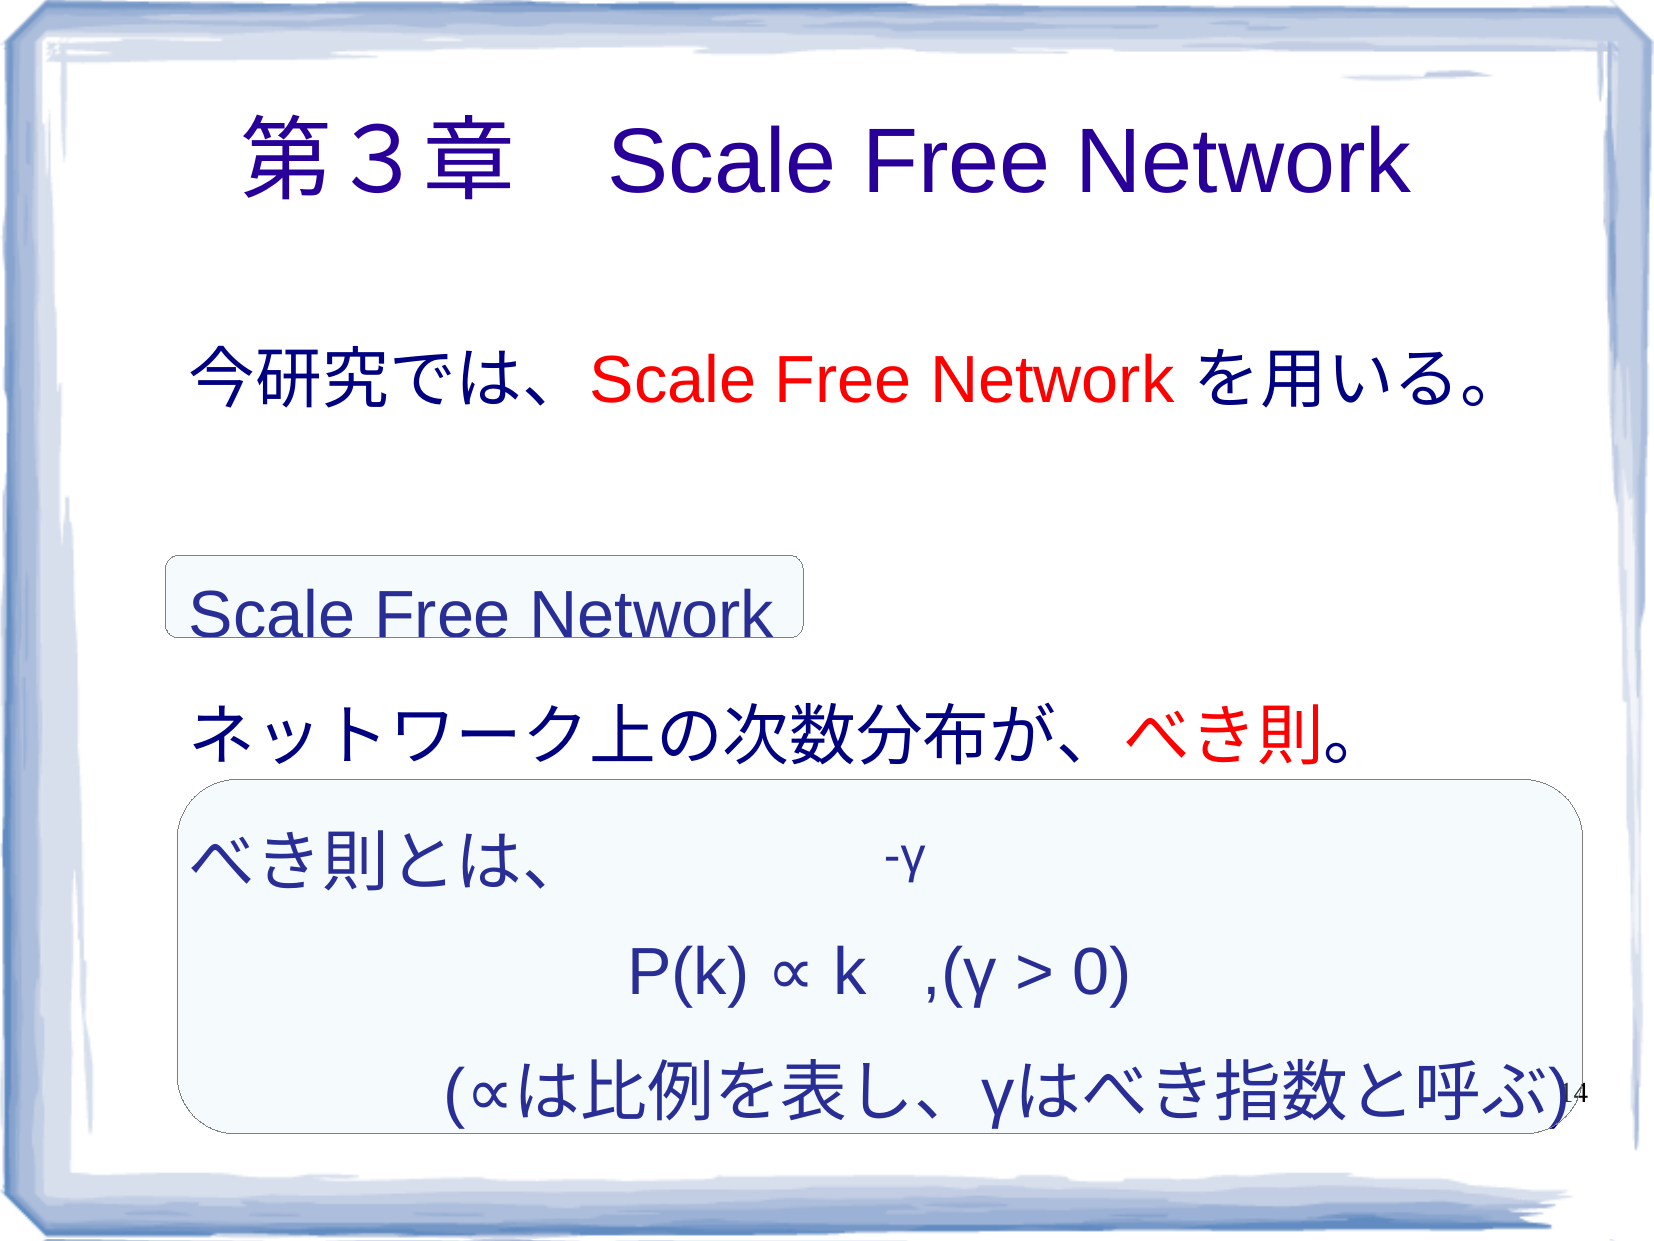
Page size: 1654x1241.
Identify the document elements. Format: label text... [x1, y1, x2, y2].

list 今研究では、Scale Free Network を用いる。 Scale Free Network ネットワーク上の次数分布が、べき則。 べき則とは、 P(k) ∝ k ,(γ > 0) (∝は比例を表し、γはべき指数と呼ぶ) [118, 324, 1571, 1098]
picture [0, 0, 1654, 1241]
text_box [177, 779, 1583, 1134]
title 第３章 Scale Free Network [82, 49, 1571, 257]
text_box [165, 555, 804, 638]
